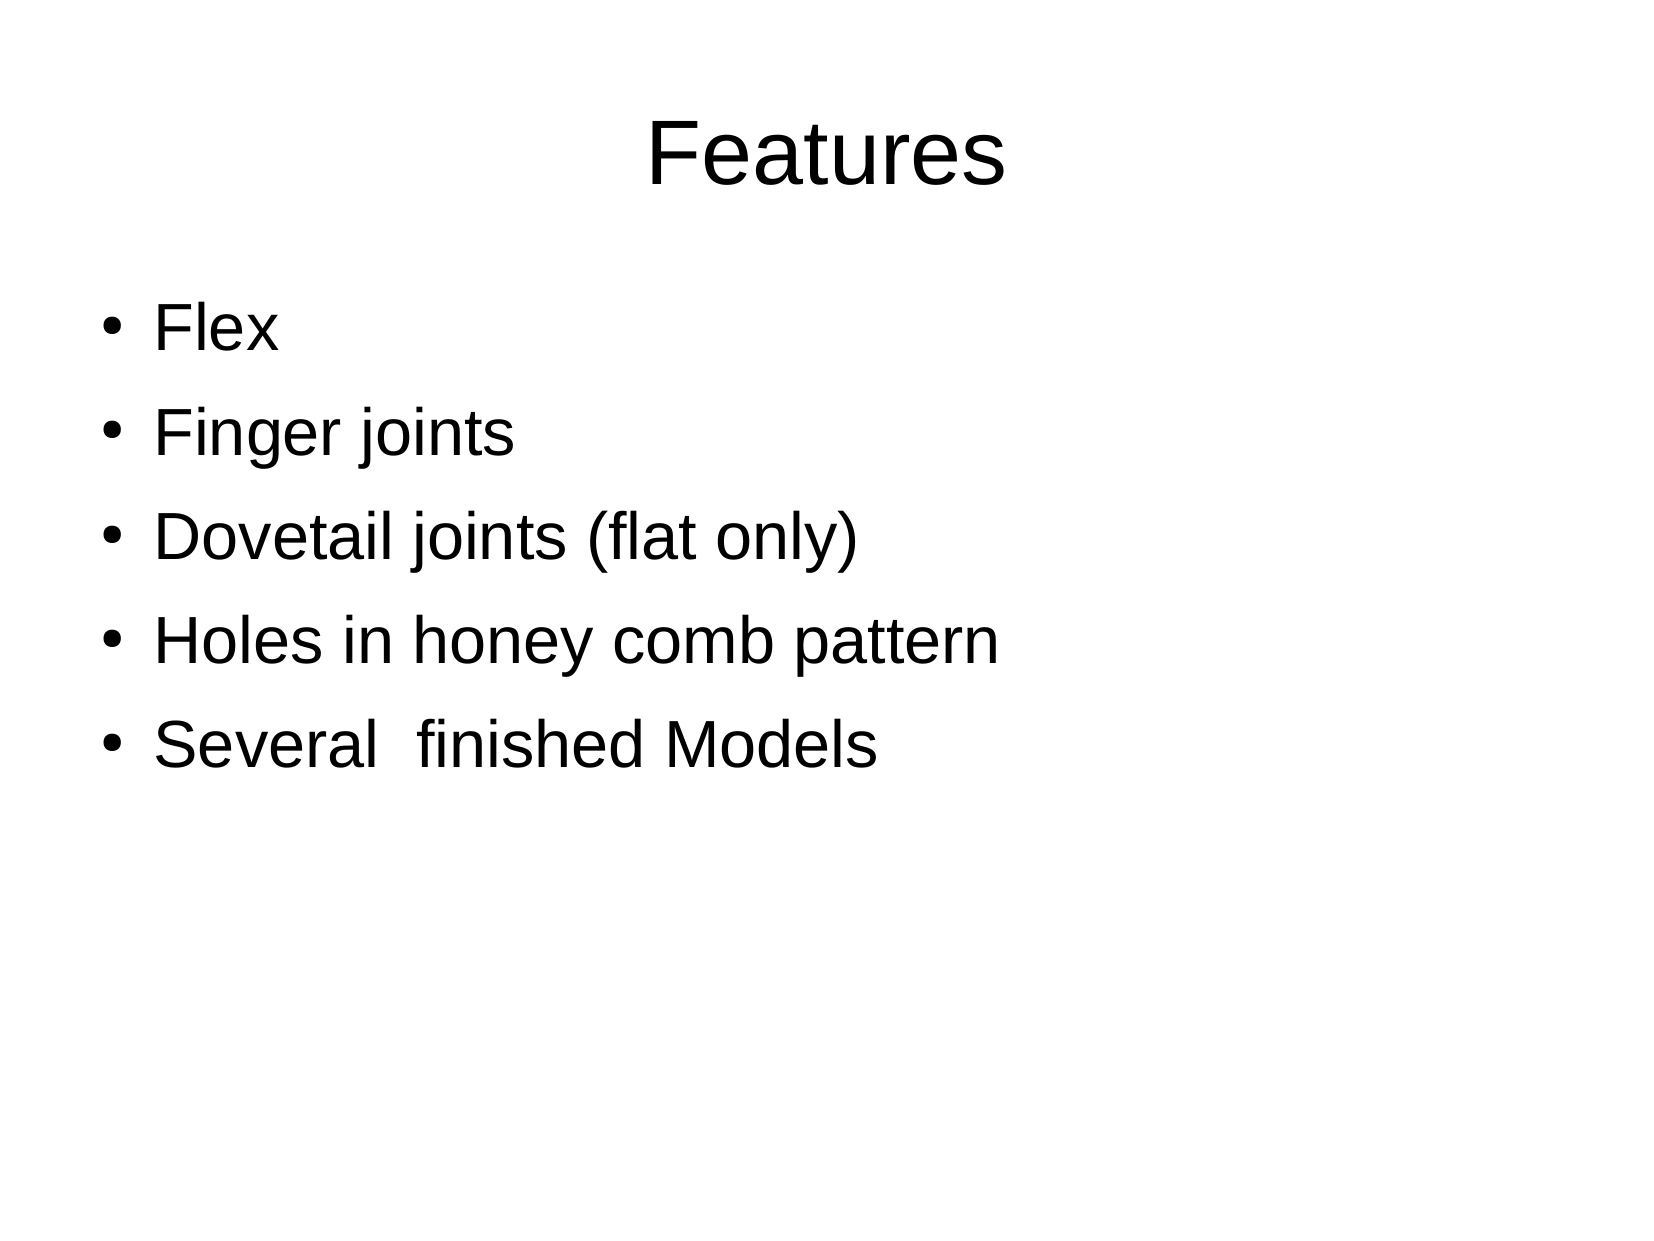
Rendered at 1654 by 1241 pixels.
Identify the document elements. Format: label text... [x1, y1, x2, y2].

title Features [82, 49, 1571, 257]
list Flex Finger joints Dovetail joints (flat only) Holes in honey comb pattern Several finished Models [82, 290, 1571, 1010]
